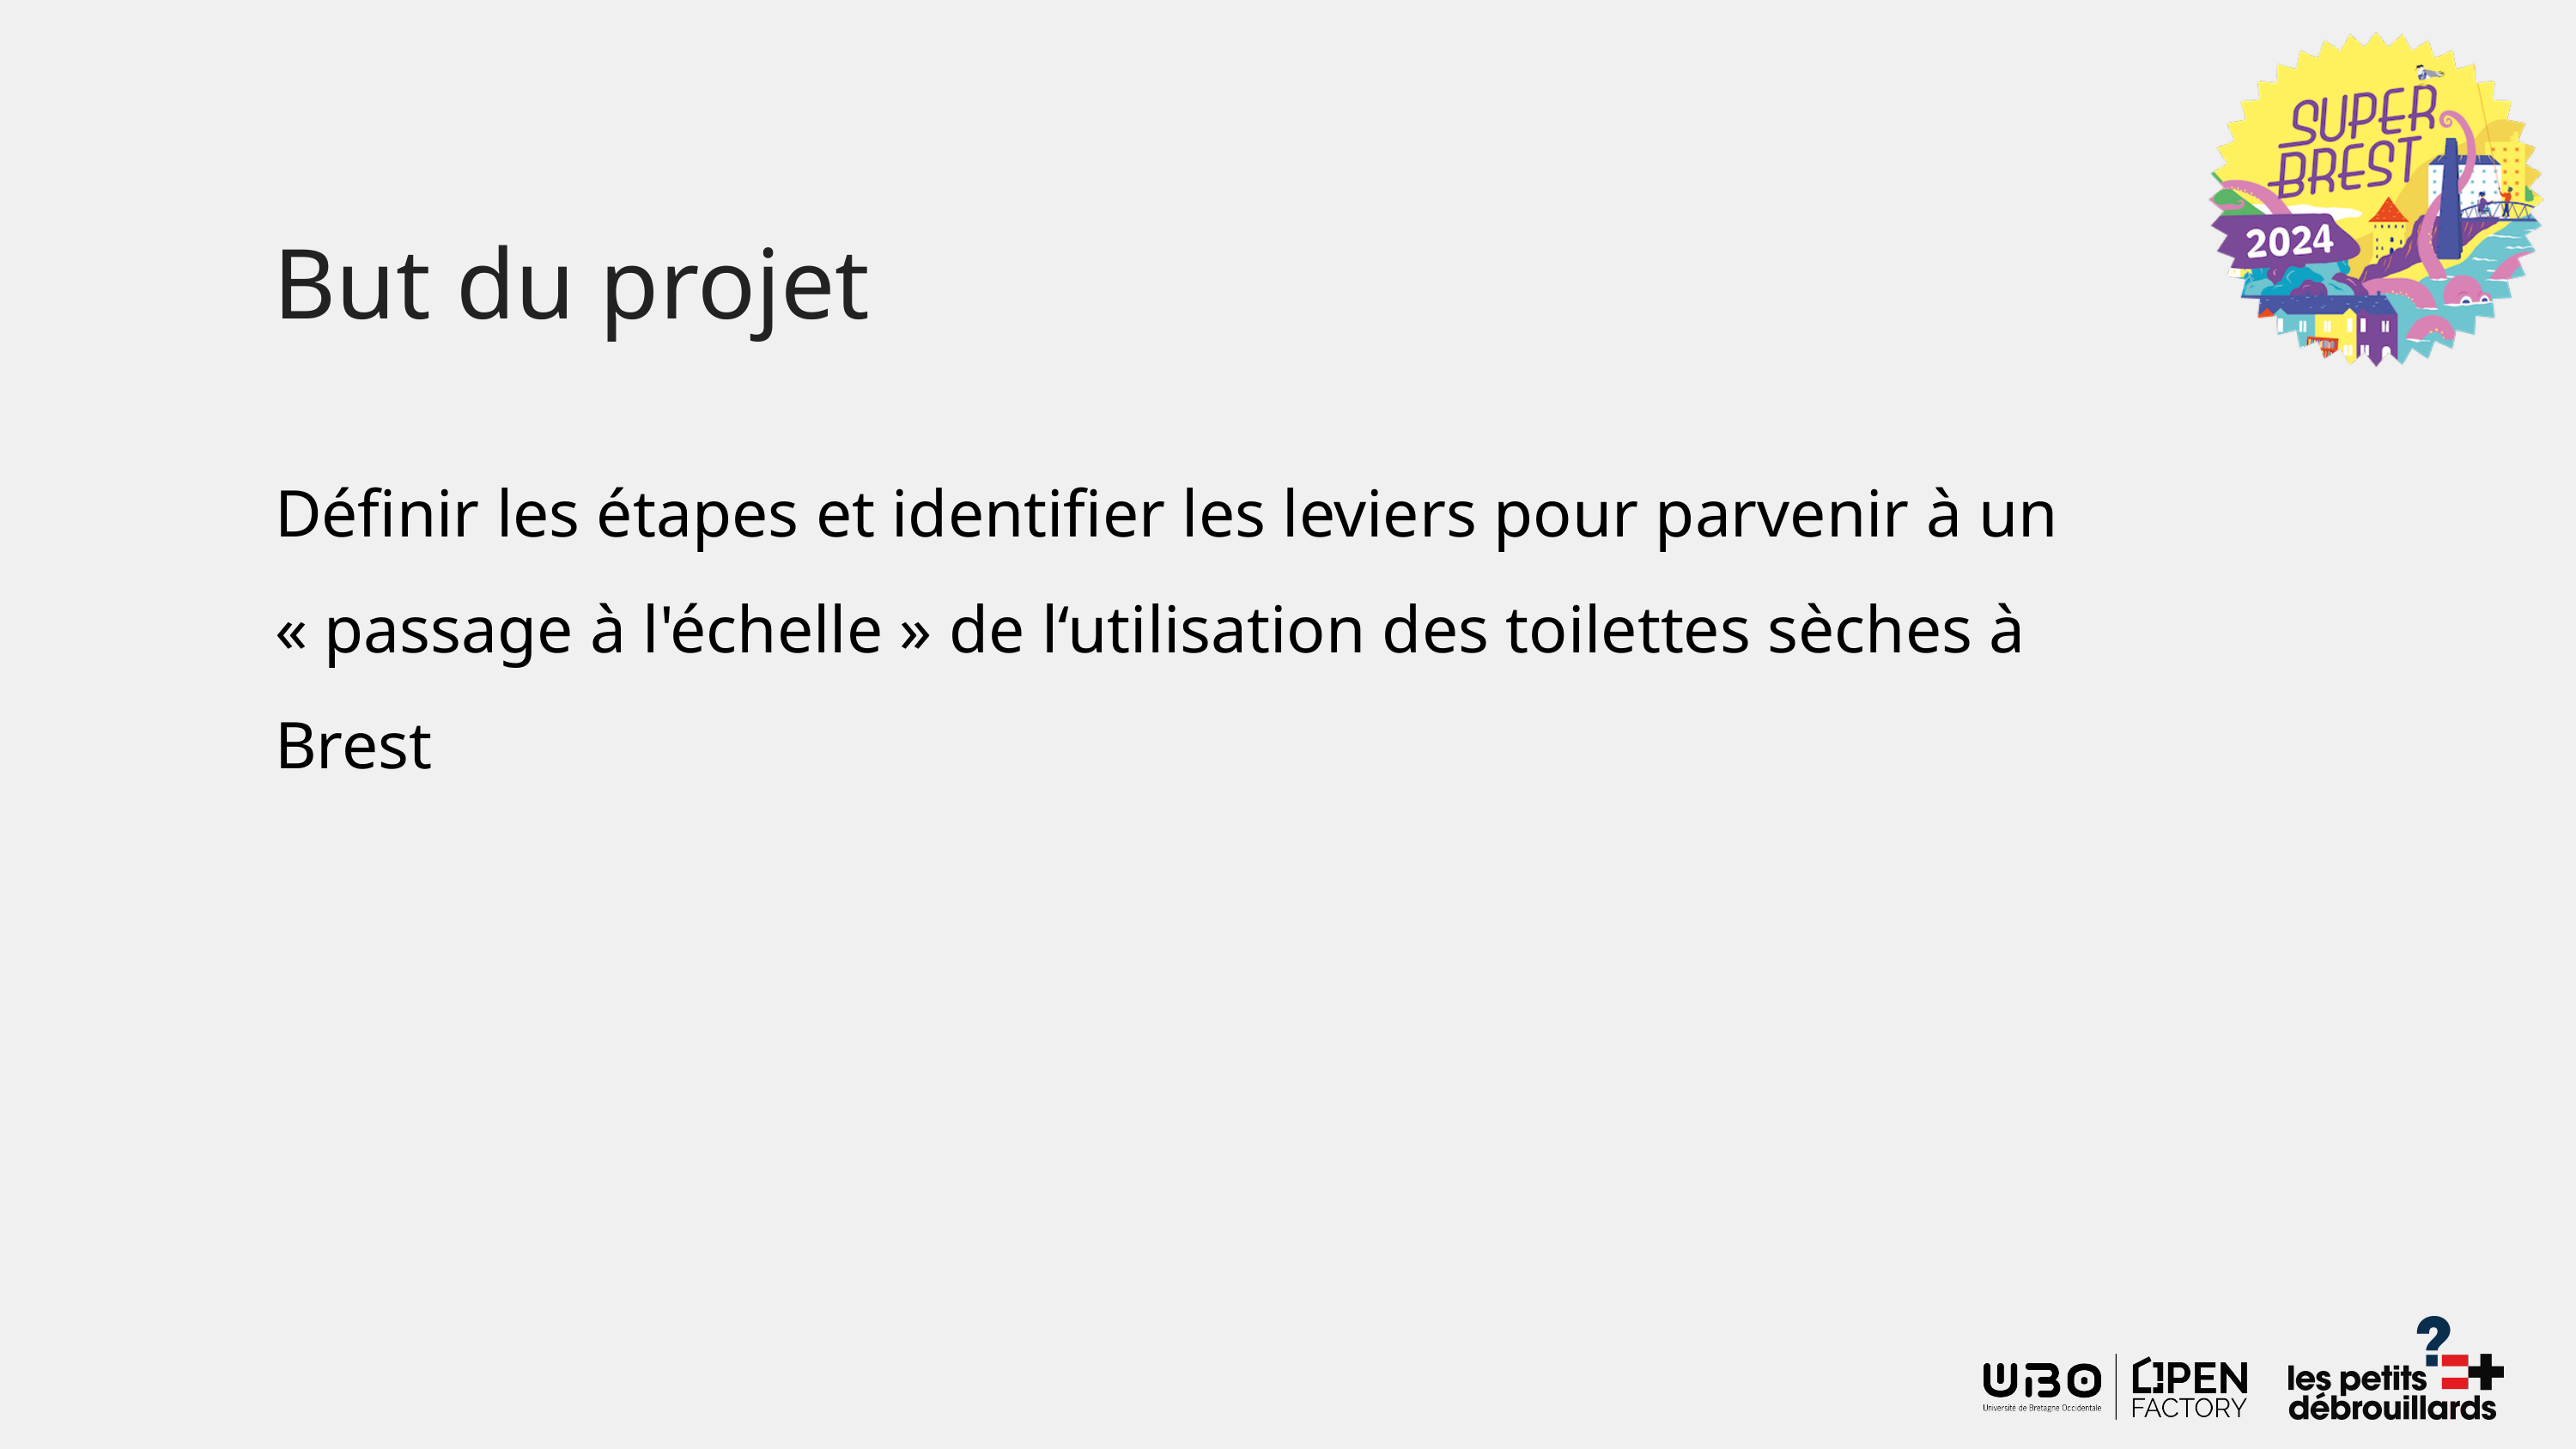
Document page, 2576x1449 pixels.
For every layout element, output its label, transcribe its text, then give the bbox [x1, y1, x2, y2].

picture [1984, 1354, 2247, 1420]
picture [2176, 0, 2576, 400]
picture [2288, 1316, 2504, 1420]
list Définir les étapes et identifier les leviers pour parvenir à un « passage à l'échelle » de l‘utilisation des toilettes sèches à Brest [275, 433, 2188, 1122]
title But du projet [273, 217, 1741, 434]
